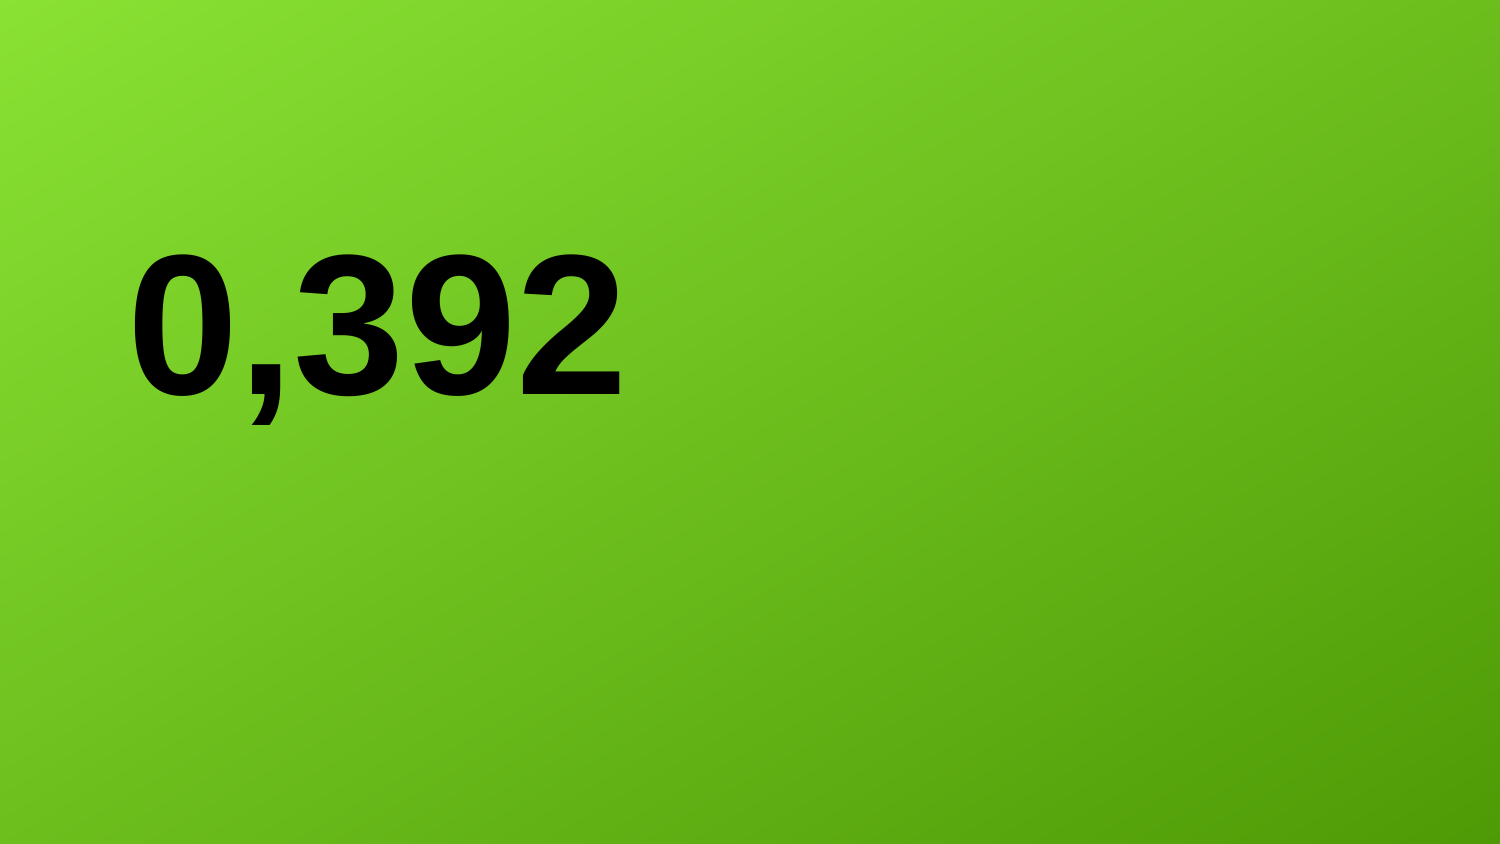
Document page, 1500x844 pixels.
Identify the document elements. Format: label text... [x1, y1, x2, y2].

text_box 0,392 [440, 276, 480, 326]
text_box 0,392 [162, 276, 202, 374]
text_box 0,392 [112, 259, 1388, 450]
